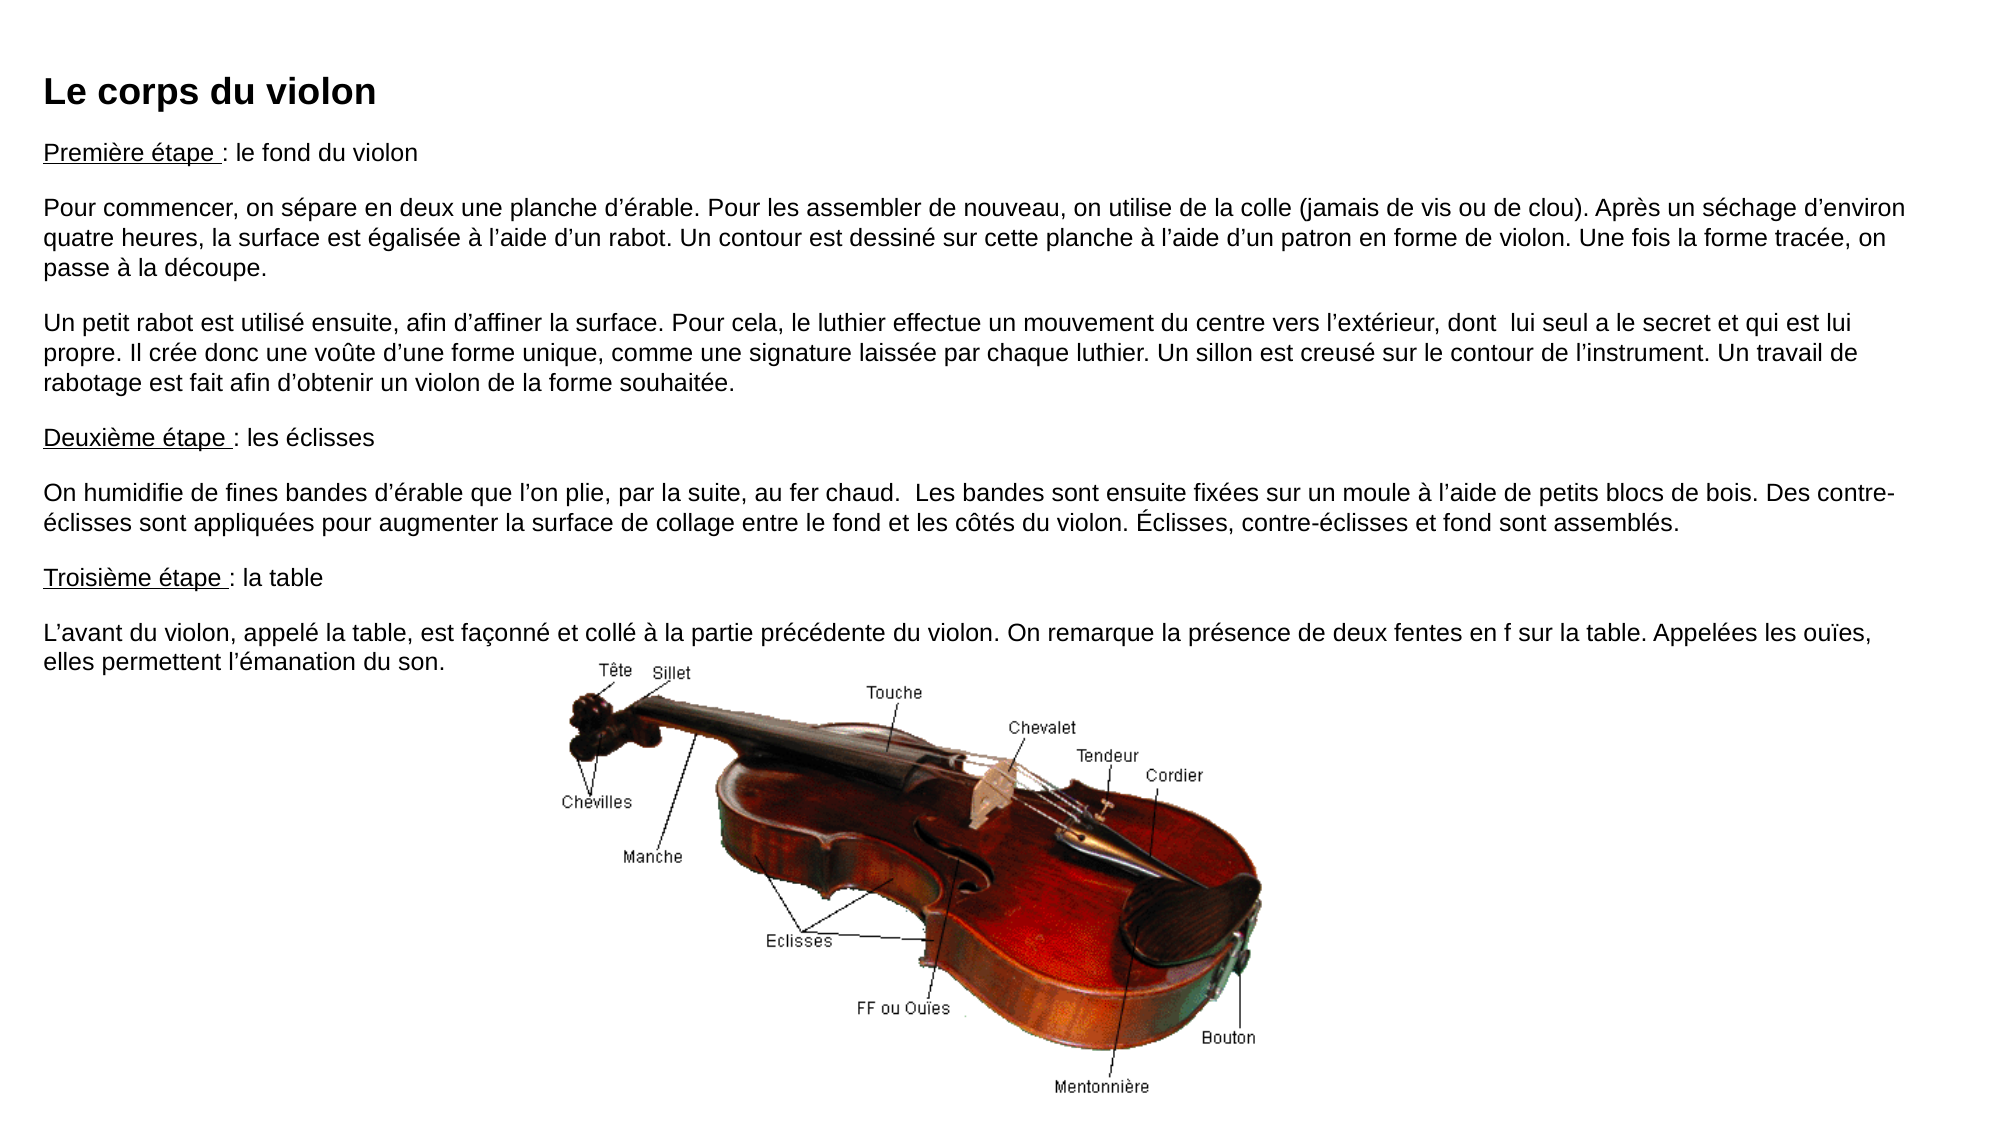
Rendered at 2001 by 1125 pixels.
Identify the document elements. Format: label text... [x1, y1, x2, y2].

text_box Le corps du violon Première étape : le fond du violon Pour commencer, on sépare en deux une planche d’érable. Pour les assembler de nouveau, on utilise de la colle (jamais de vis ou de clou). Après un séchage d’environ quatre heures, la surface est égalisée à l’aide d’un rabot. Un contour est dessiné sur cette planche à l’aide d’un patron en forme de violon. Une fois la forme tracée, on passe à la découpe. Un petit rabot est utilisé ensuite, afin d’affiner la surface. Pour cela, le luthier effectue un mouvement du centre vers l’extérieur, dont lui seul a le secret et qui est lui propre. Il crée donc une voûte d’une forme unique, comme une signature laissée par chaque luthier. Un sillon est creusé sur le contour de l’instrument. Un travail de rabotage est fait afin d’obtenir un violon de la forme souhaitée. Deuxième étape : les éclisses On humidifie de fines bandes d’érable que l’on plie, par la suite, au fer chaud. Les bandes sont ensuite fixées sur un moule à l’aide de petits blocs de bois. Des contre-éclisses sont appliquées pour augmenter la surface de collage entre le fond et les côtés du violon. Éclisses, contre-éclisses et fond sont assemblés. Troisième étape : la table L’avant du violon, appelé la table, est façonné et collé à la partie précédente du violon. On remarque la présence de deux fentes en f sur la table. Appelées les ouïes, elles permettent l’émanation du son. [28, 59, 1950, 709]
picture [504, 654, 1339, 1121]
